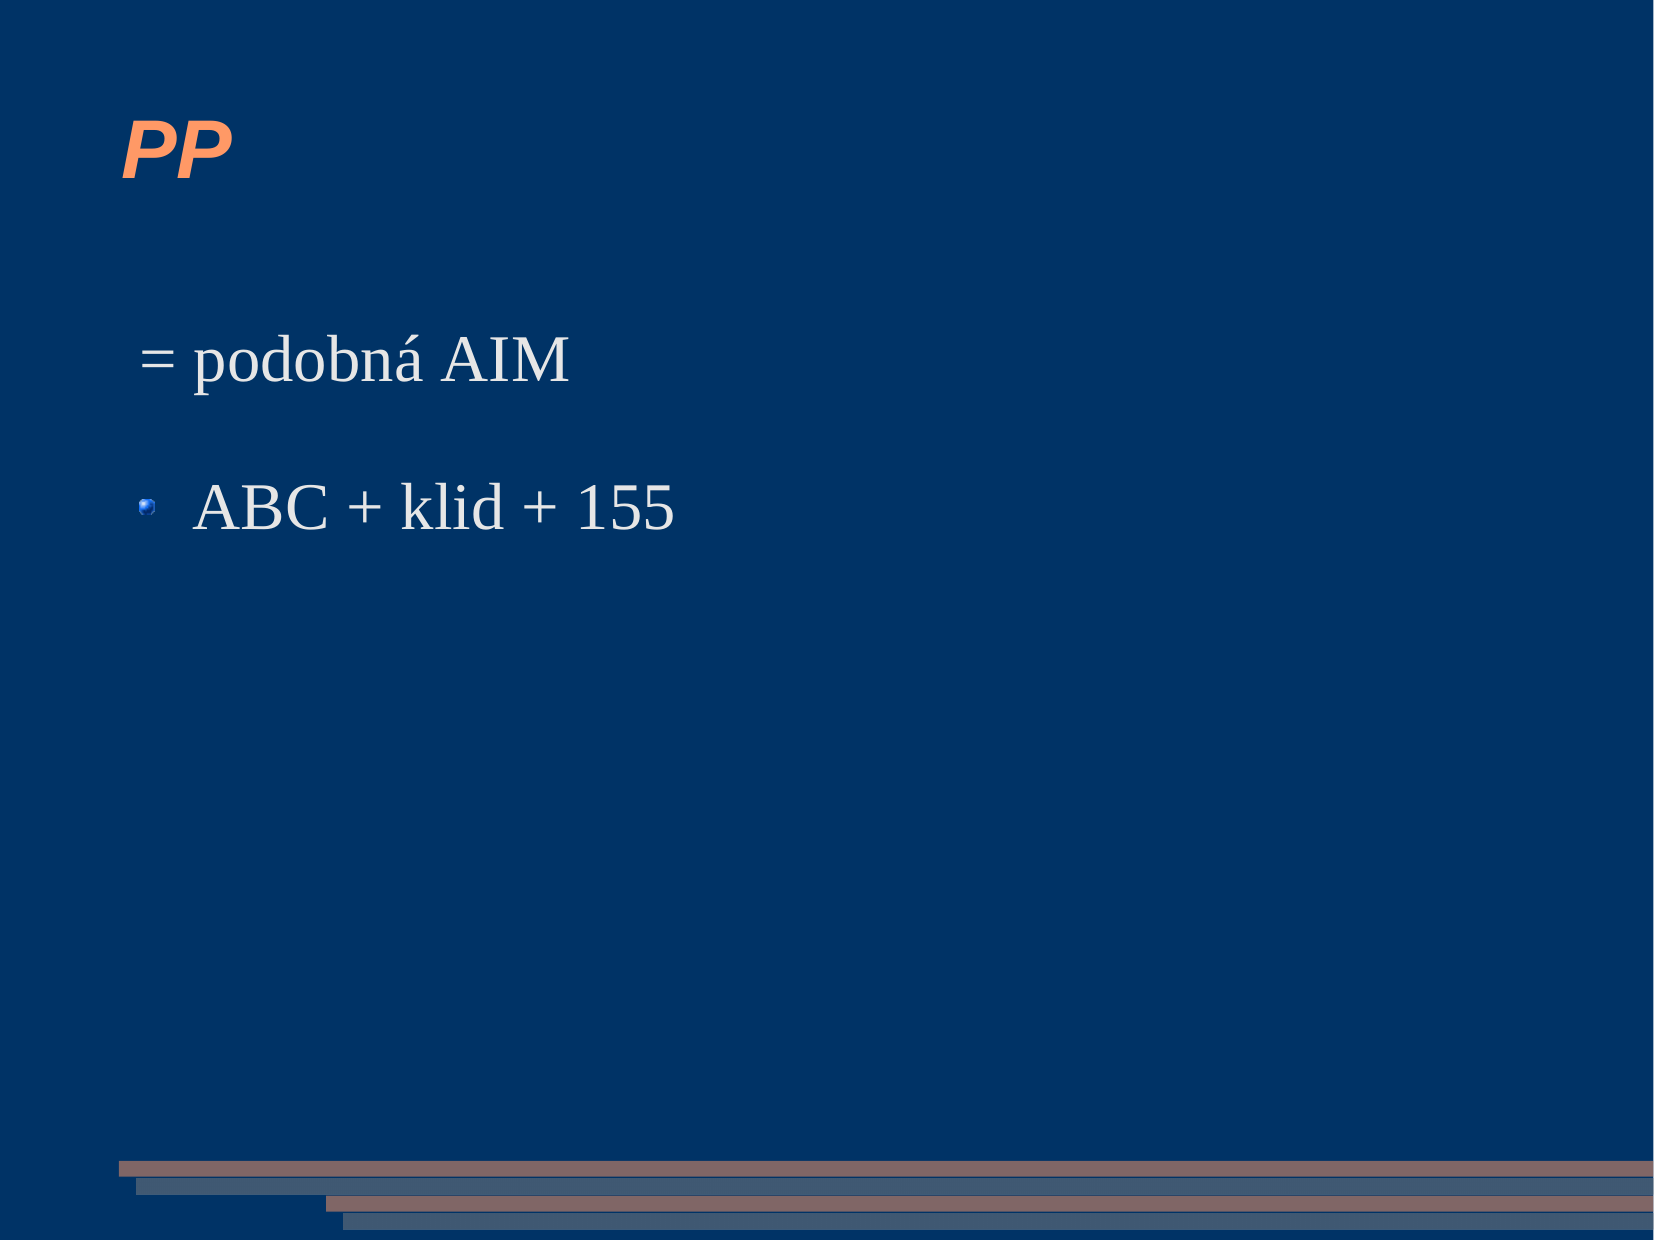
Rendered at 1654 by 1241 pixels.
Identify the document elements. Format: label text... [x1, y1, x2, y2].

title PP [121, 46, 1534, 254]
list = podobná AIM ABC + klid + 155 [121, 322, 1561, 1132]
